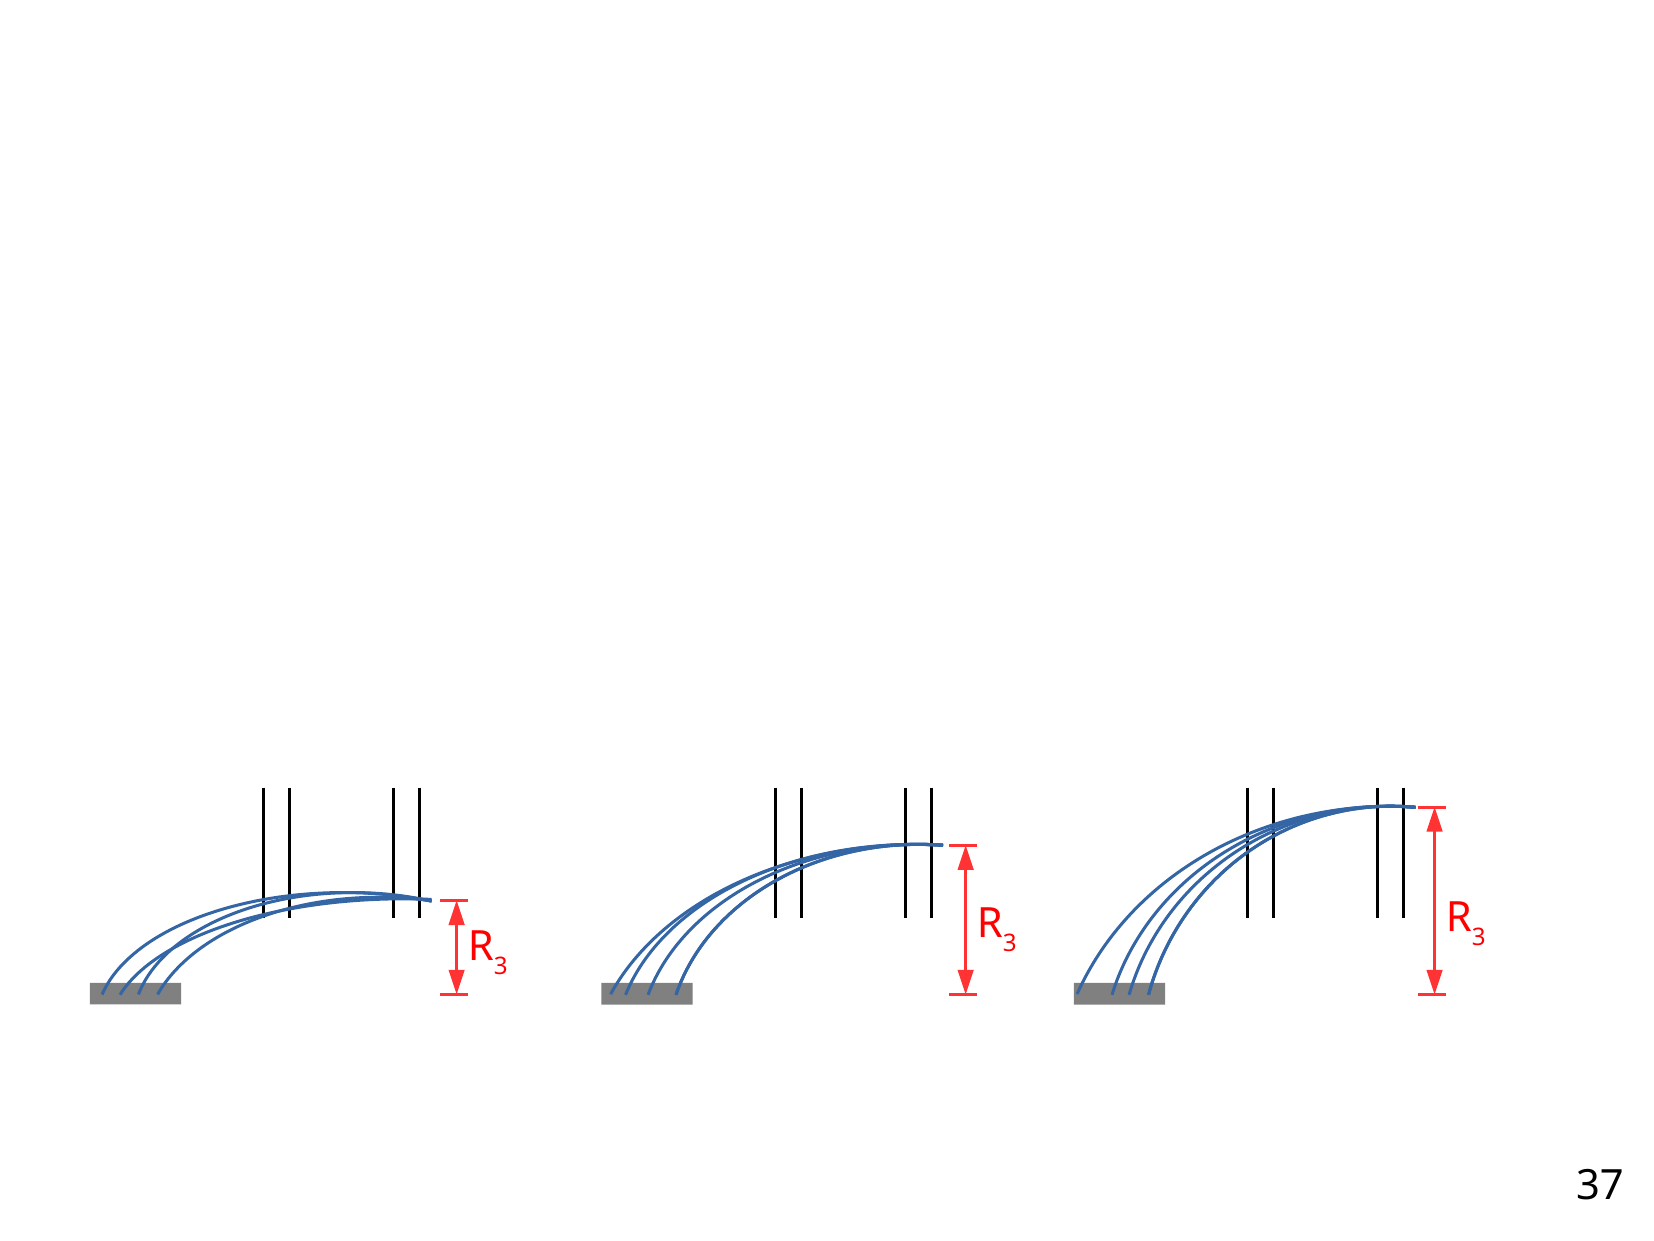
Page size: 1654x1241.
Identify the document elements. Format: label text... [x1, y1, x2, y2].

text_box [89, 982, 182, 1005]
text_box R3 [960, 885, 1034, 992]
text_box [1073, 982, 1166, 1005]
text_box R3 [1429, 879, 1503, 964]
text_box R3 [451, 908, 525, 993]
text_box [601, 982, 693, 1005]
